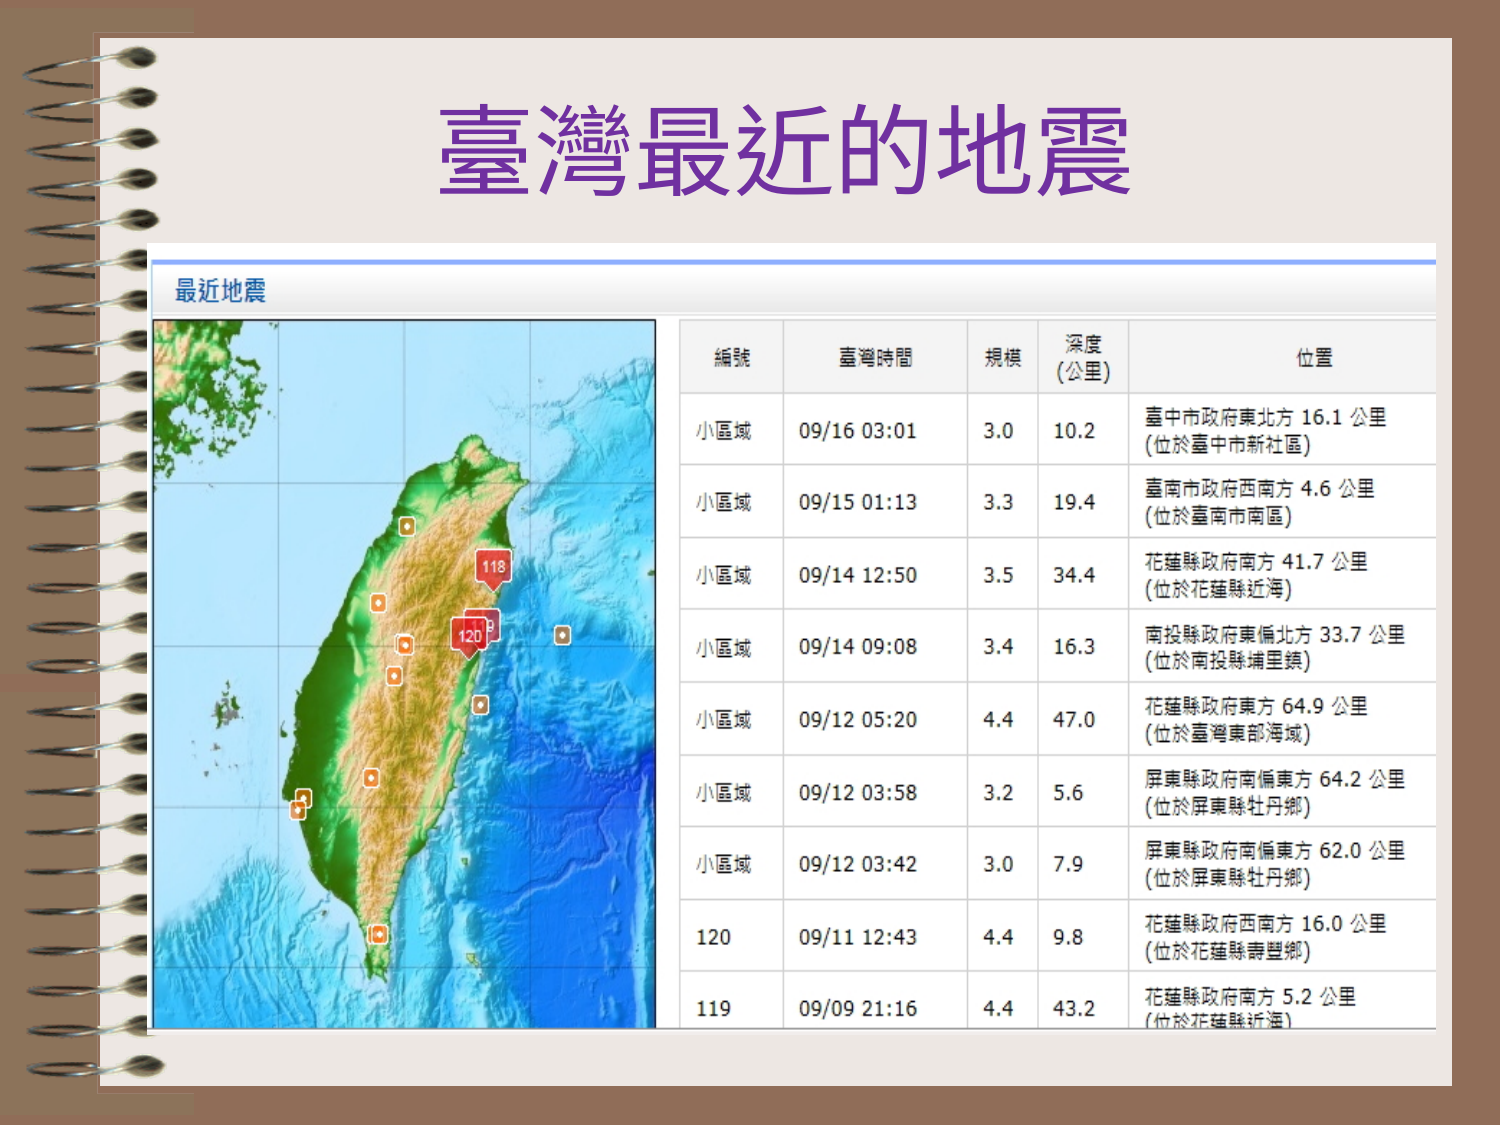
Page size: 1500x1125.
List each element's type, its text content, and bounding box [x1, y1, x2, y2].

title 臺灣最近的地震 [159, 54, 1410, 243]
picture [147, 243, 1436, 1035]
